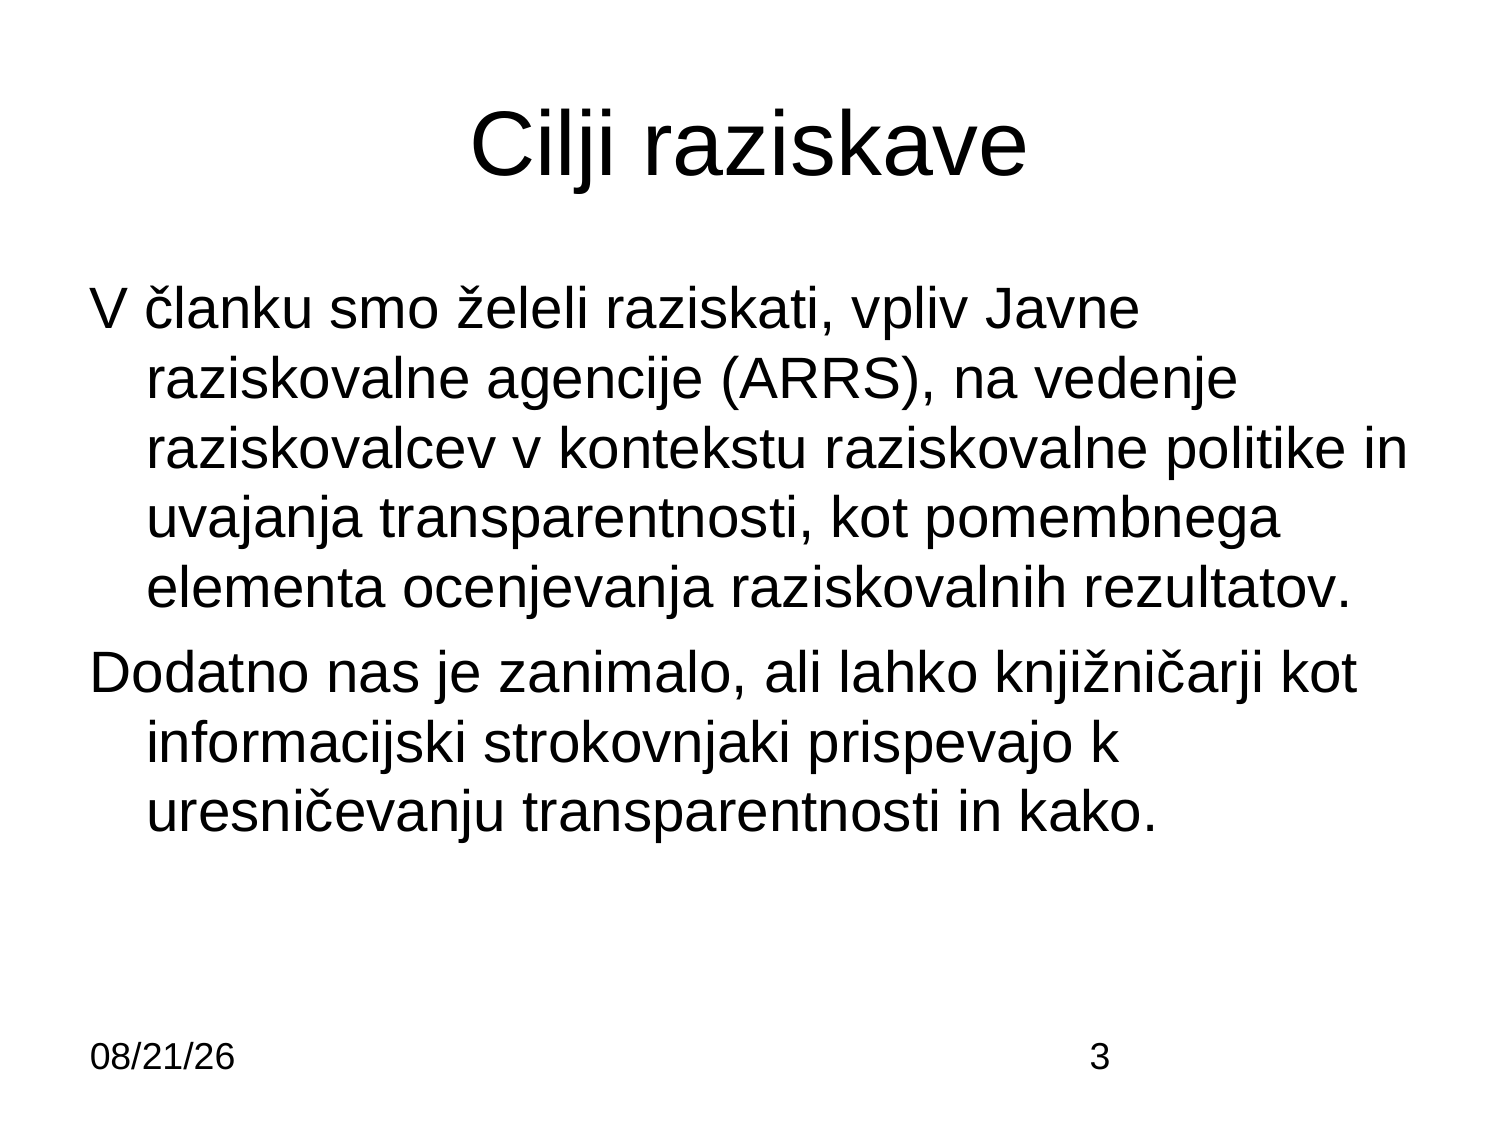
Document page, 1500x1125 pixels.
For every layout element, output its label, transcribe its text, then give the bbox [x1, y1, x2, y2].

title Cilji raziskave [75, 45, 1426, 233]
list V članku smo želeli raziskati, vpliv Javne raziskovalne agencije (ARRS), na vedenje raziskovalcev v kontekstu raziskovalne politike in uvajanja transparentnosti, kot pomembnega elementa ocenjevanja raziskovalnih rezultatov. Dodatno nas je zanimalo, ali lahko knjižničarji kot informacijski strokovnjaki prispevajo k uresničevanju transparentnosti in kako. [75, 262, 1426, 1006]
